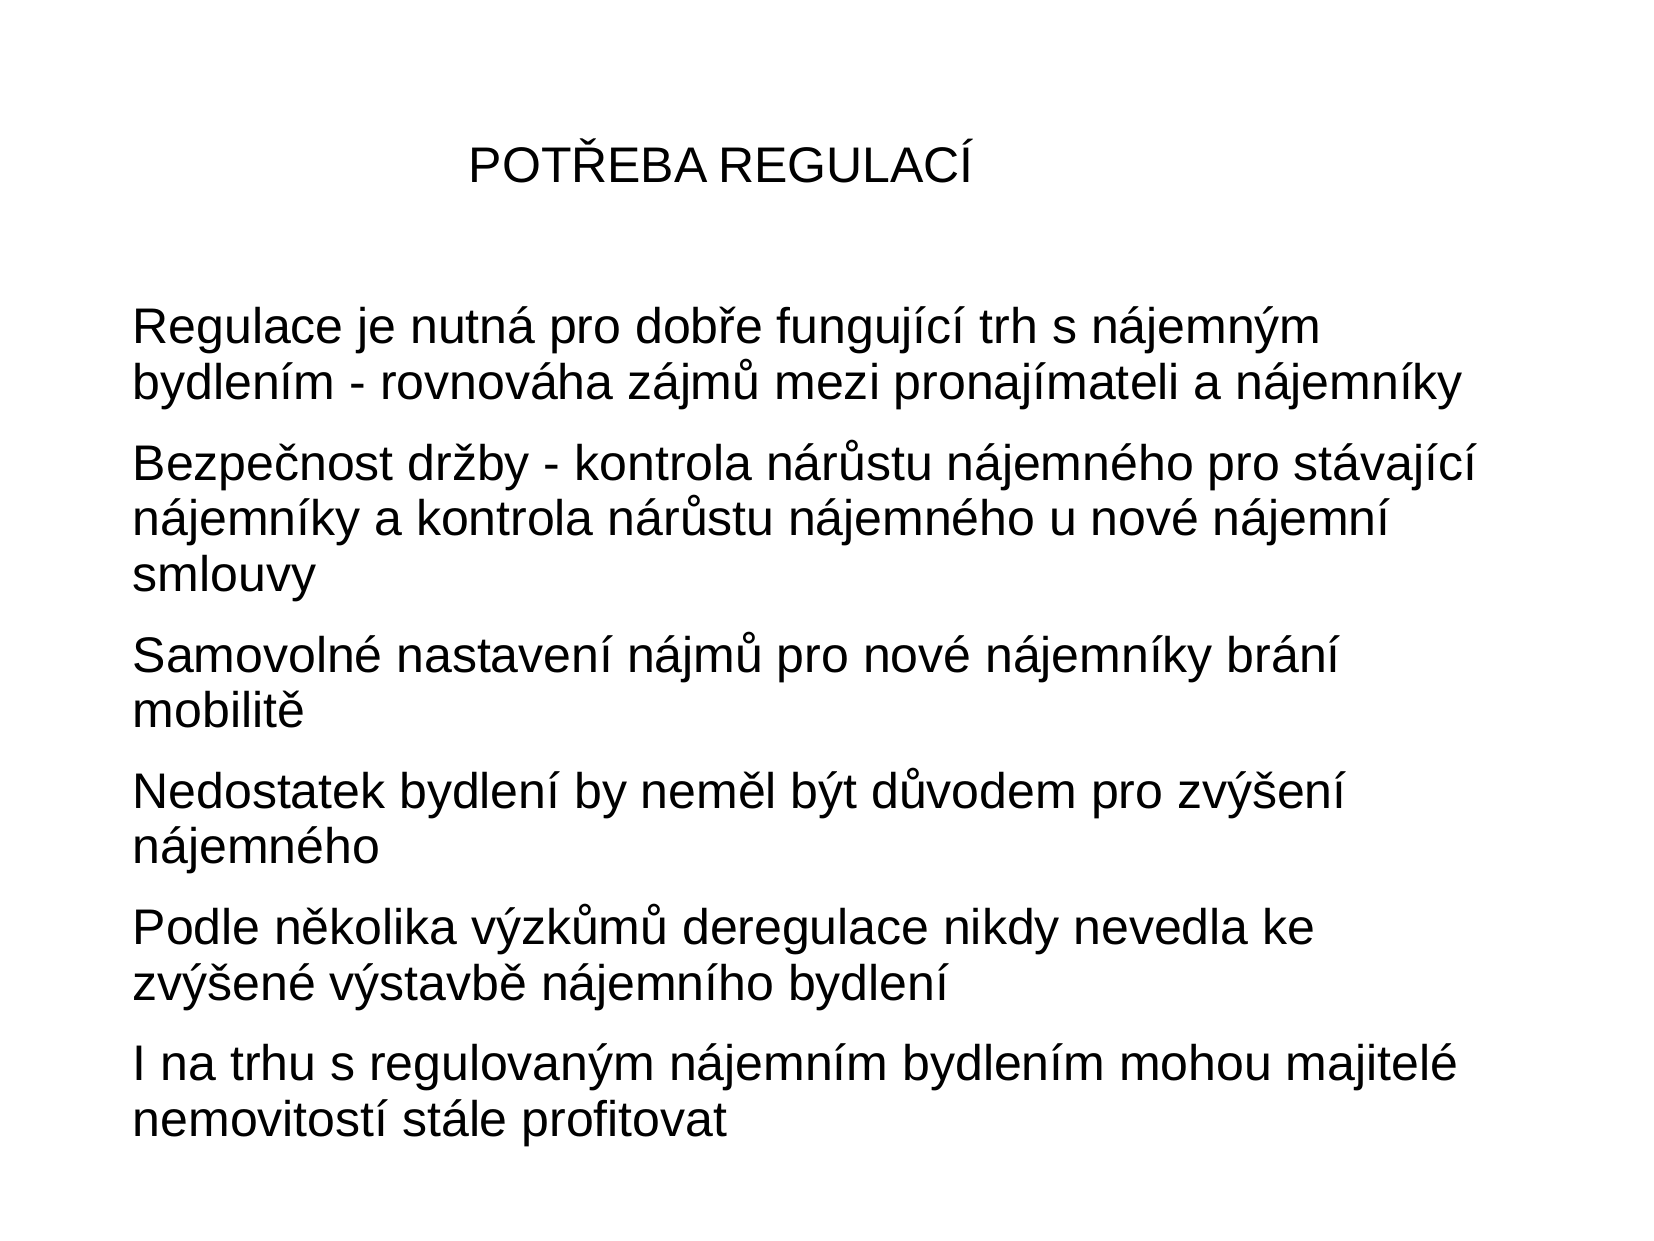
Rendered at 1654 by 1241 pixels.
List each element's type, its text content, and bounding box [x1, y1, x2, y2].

text_box POTŘEBA REGULACÍ Regulace je nutná pro dobře fungující trh s nájemným bydlením - rovnováha zájmů mezi pronajímateli a nájemníky Bezpečnost držby - kontrola nárůstu nájemného pro stávající nájemníky a kontrola nárůstu nájemného u nové nájemní smlouvy Samovolné nastavení nájmů pro nové nájemníky brání mobilitě Nedostatek bydlení by neměl být důvodem pro zvýšení nájemného Podle několika výzkůmů deregulace nikdy nevedla ke zvýšené výstavbě nájemního bydlení I na trhu s regulovaným nájemním bydlením mohou majitelé nemovitostí stále profitovat [118, 129, 1524, 1241]
